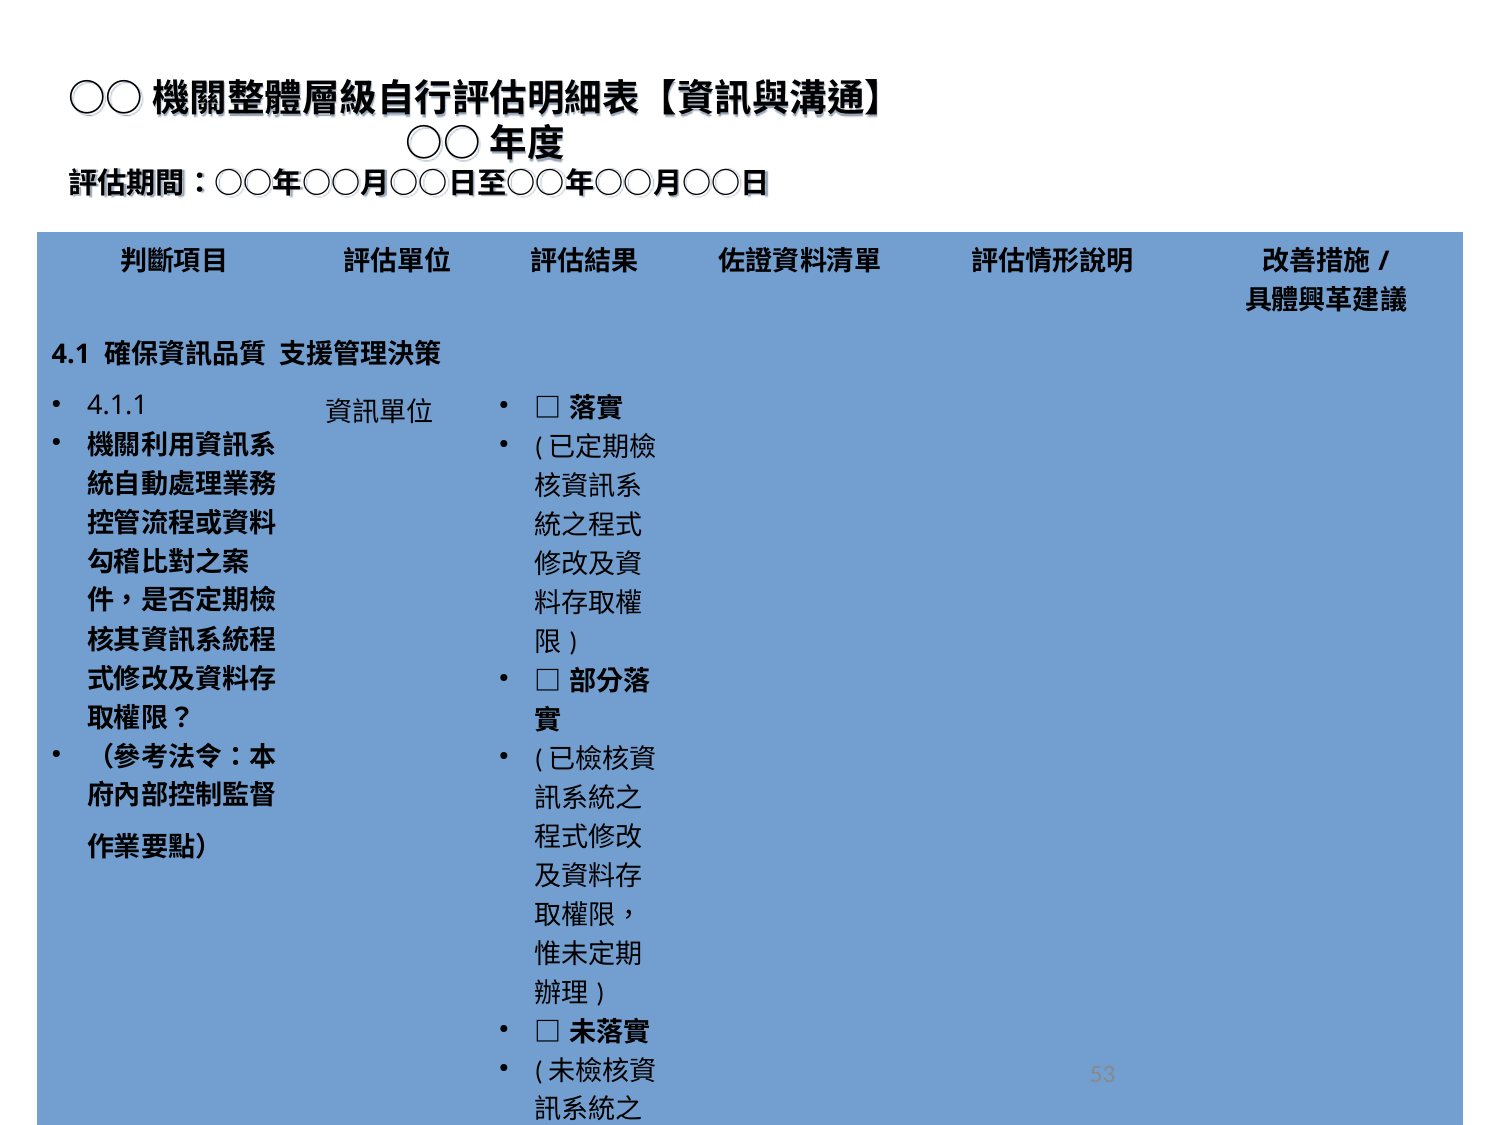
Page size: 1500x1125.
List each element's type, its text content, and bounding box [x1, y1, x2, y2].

table_cell [684, 379, 916, 1125]
text_box 53 [1074, 1042, 1426, 1103]
text_box ○○機關整體層級自行評估明細表【資訊與溝通】 ○○年度 評估期間：○○年○○月○○日至○○年○○月○○日 [53, 66, 1447, 207]
table_header 評估單位 [311, 232, 484, 325]
table_cell 4.1 確保資訊品質 支援管理決策 [37, 325, 1463, 379]
table_header 評估結果 [484, 232, 684, 325]
table_cell □落實 (已定期檢核資訊系統之程式修改及資料存取權限) □部分落實 (已檢核資訊系統之程式修改及資料存取權限，惟未定期辦理) □未落實 (未檢核資訊系統之程式修改及資料存取權限) [484, 379, 684, 1125]
table_cell 資訊單位 [311, 379, 484, 1125]
table_cell 4.1.1 機關利用資訊系統自動處理業務控管流程或資料勾稽比對之案件，是否定期檢核其資訊系統程式修改及資料存取權限？ （參考法令：本府內部控制監督作業要點） [37, 379, 311, 1125]
table_header 評估情形說明 [916, 232, 1189, 325]
table_header 改善措施/ 具體興革建議 [1189, 232, 1463, 325]
table_header 佐證資料清單 [684, 232, 916, 325]
table_cell [916, 379, 1189, 1125]
table_header 判斷項目 [37, 232, 311, 325]
table_cell [1189, 379, 1463, 1125]
